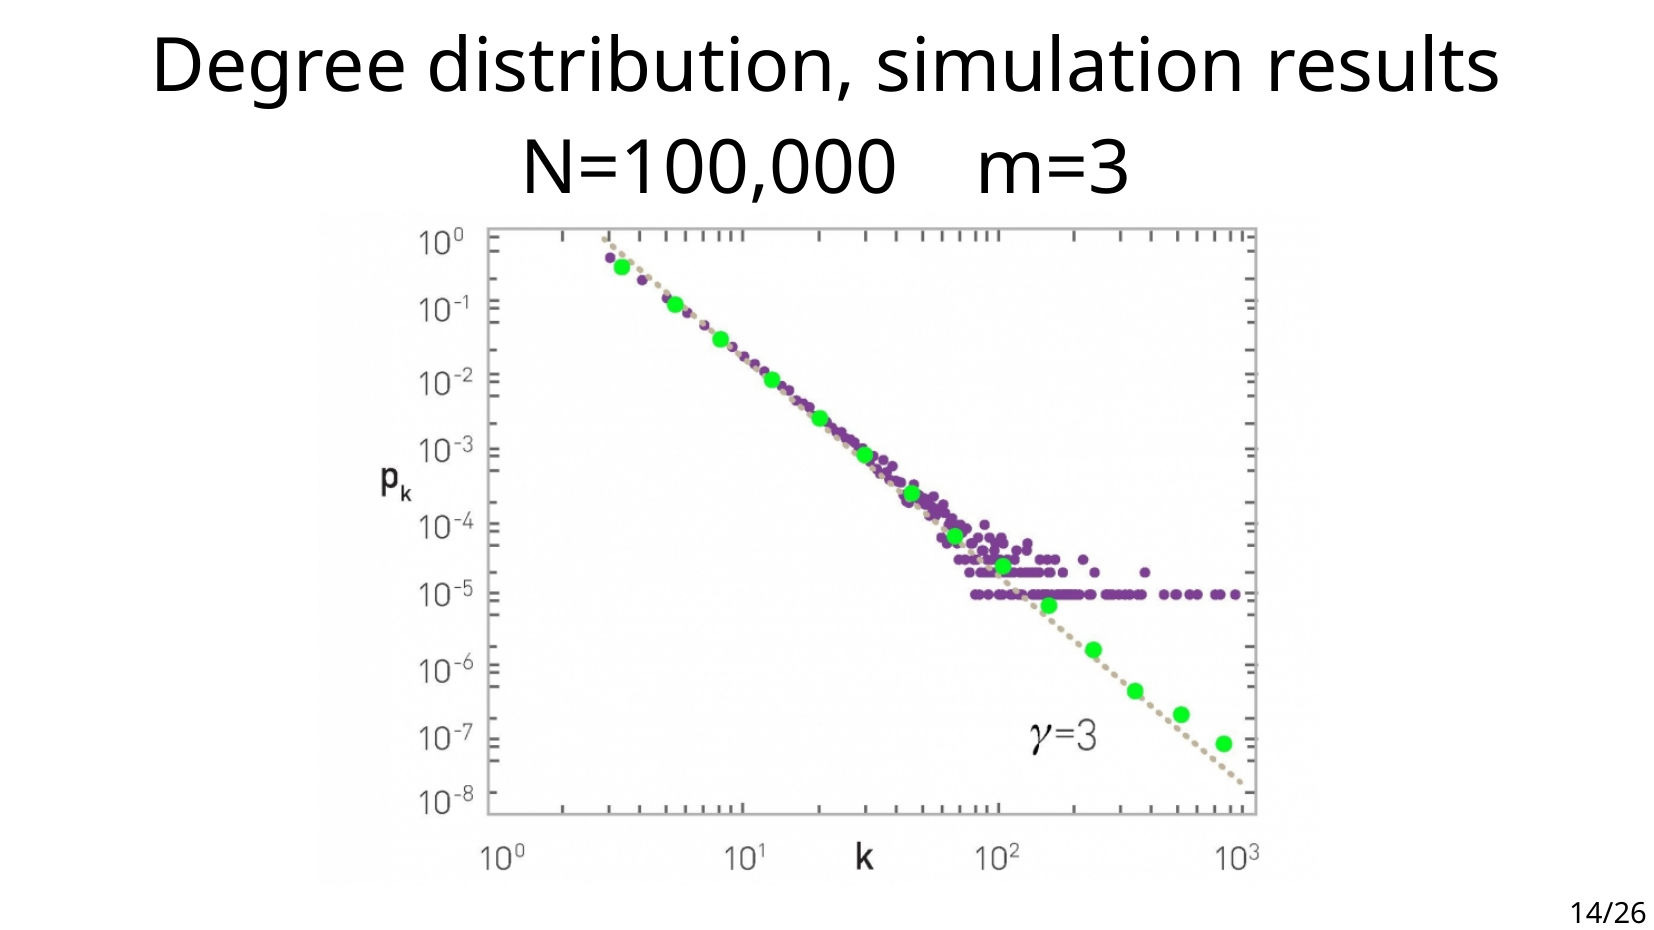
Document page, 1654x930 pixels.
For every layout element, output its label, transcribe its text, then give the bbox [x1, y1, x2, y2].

title Degree distribution, simulation results N=100,000 m=3 [0, 1, 1653, 225]
picture [318, 209, 1321, 886]
